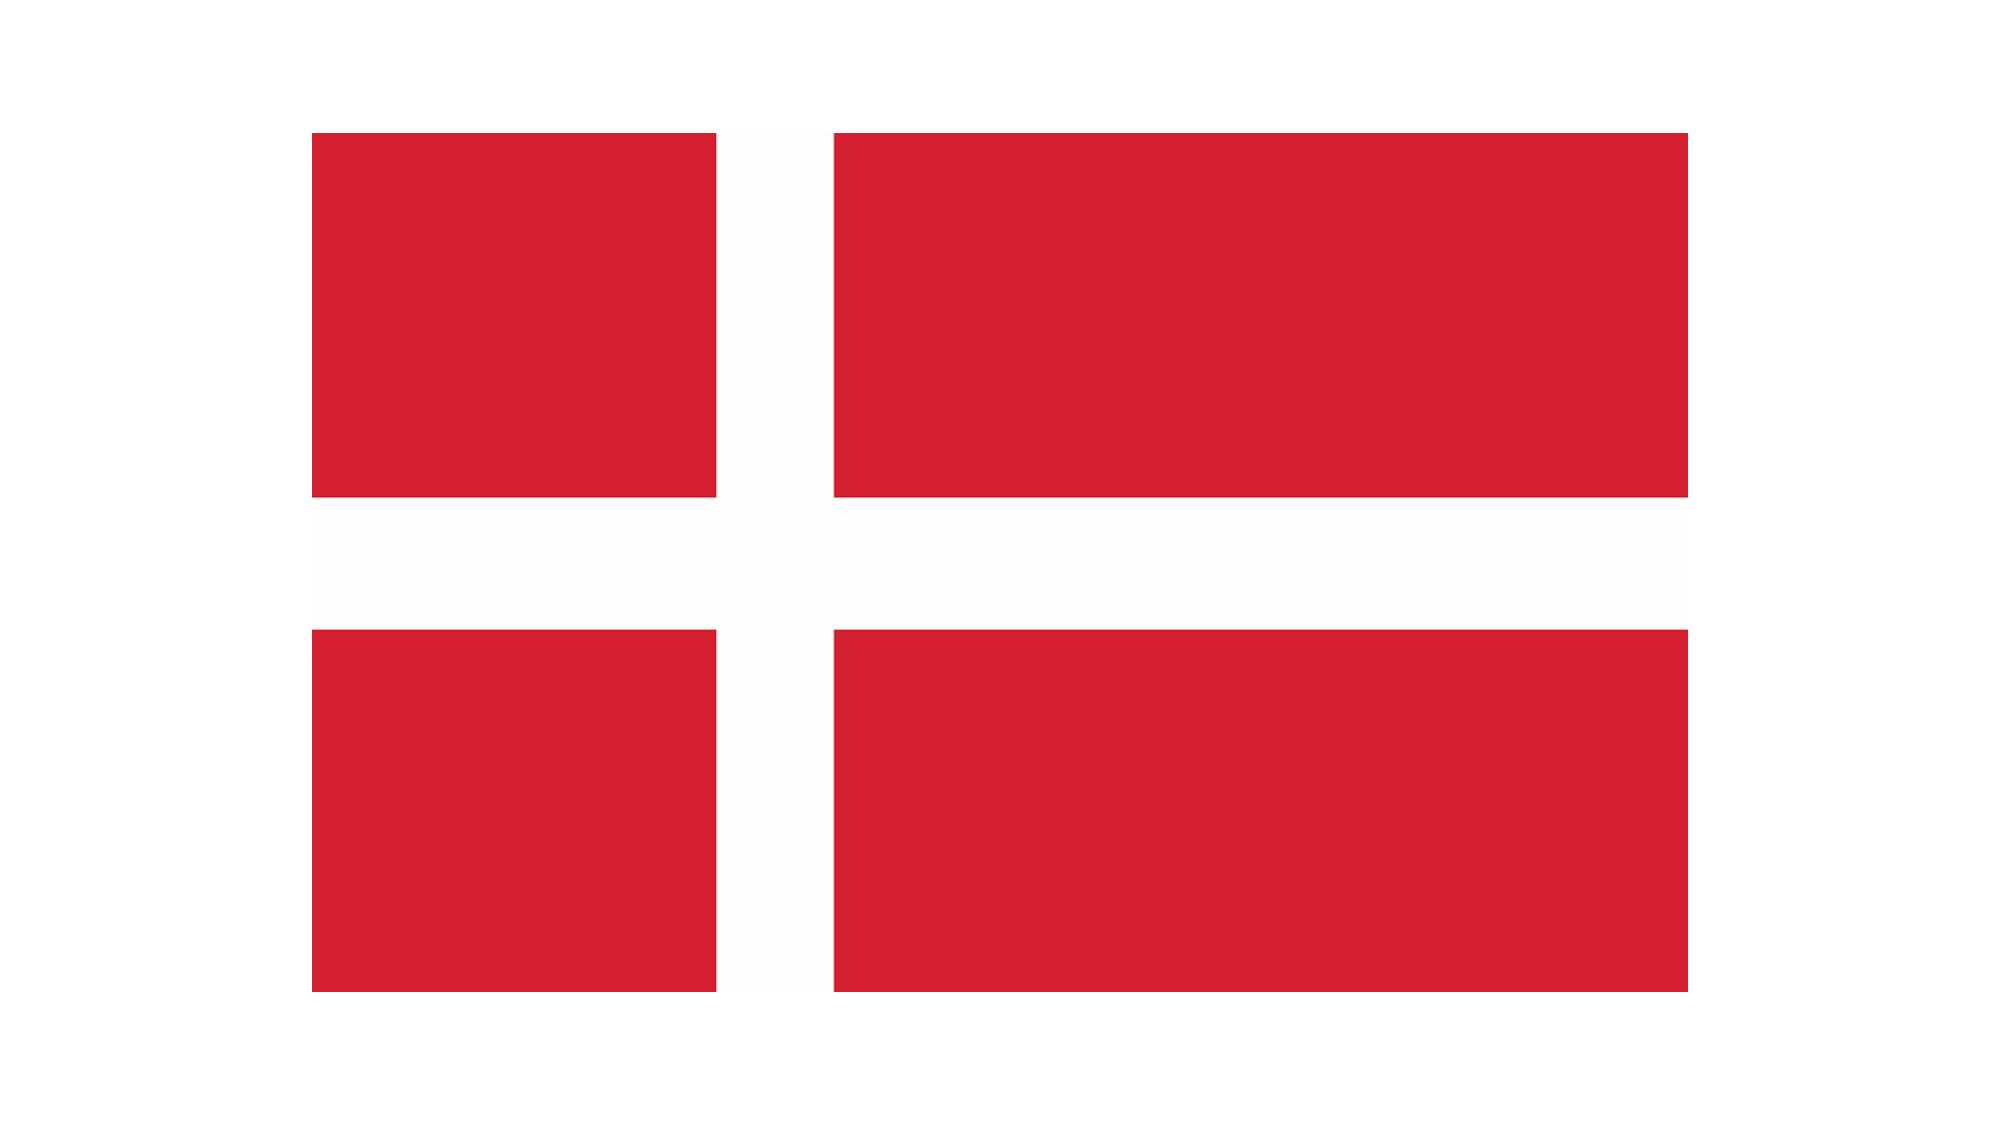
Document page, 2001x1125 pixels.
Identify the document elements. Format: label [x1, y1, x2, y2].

picture [312, 133, 1688, 992]
